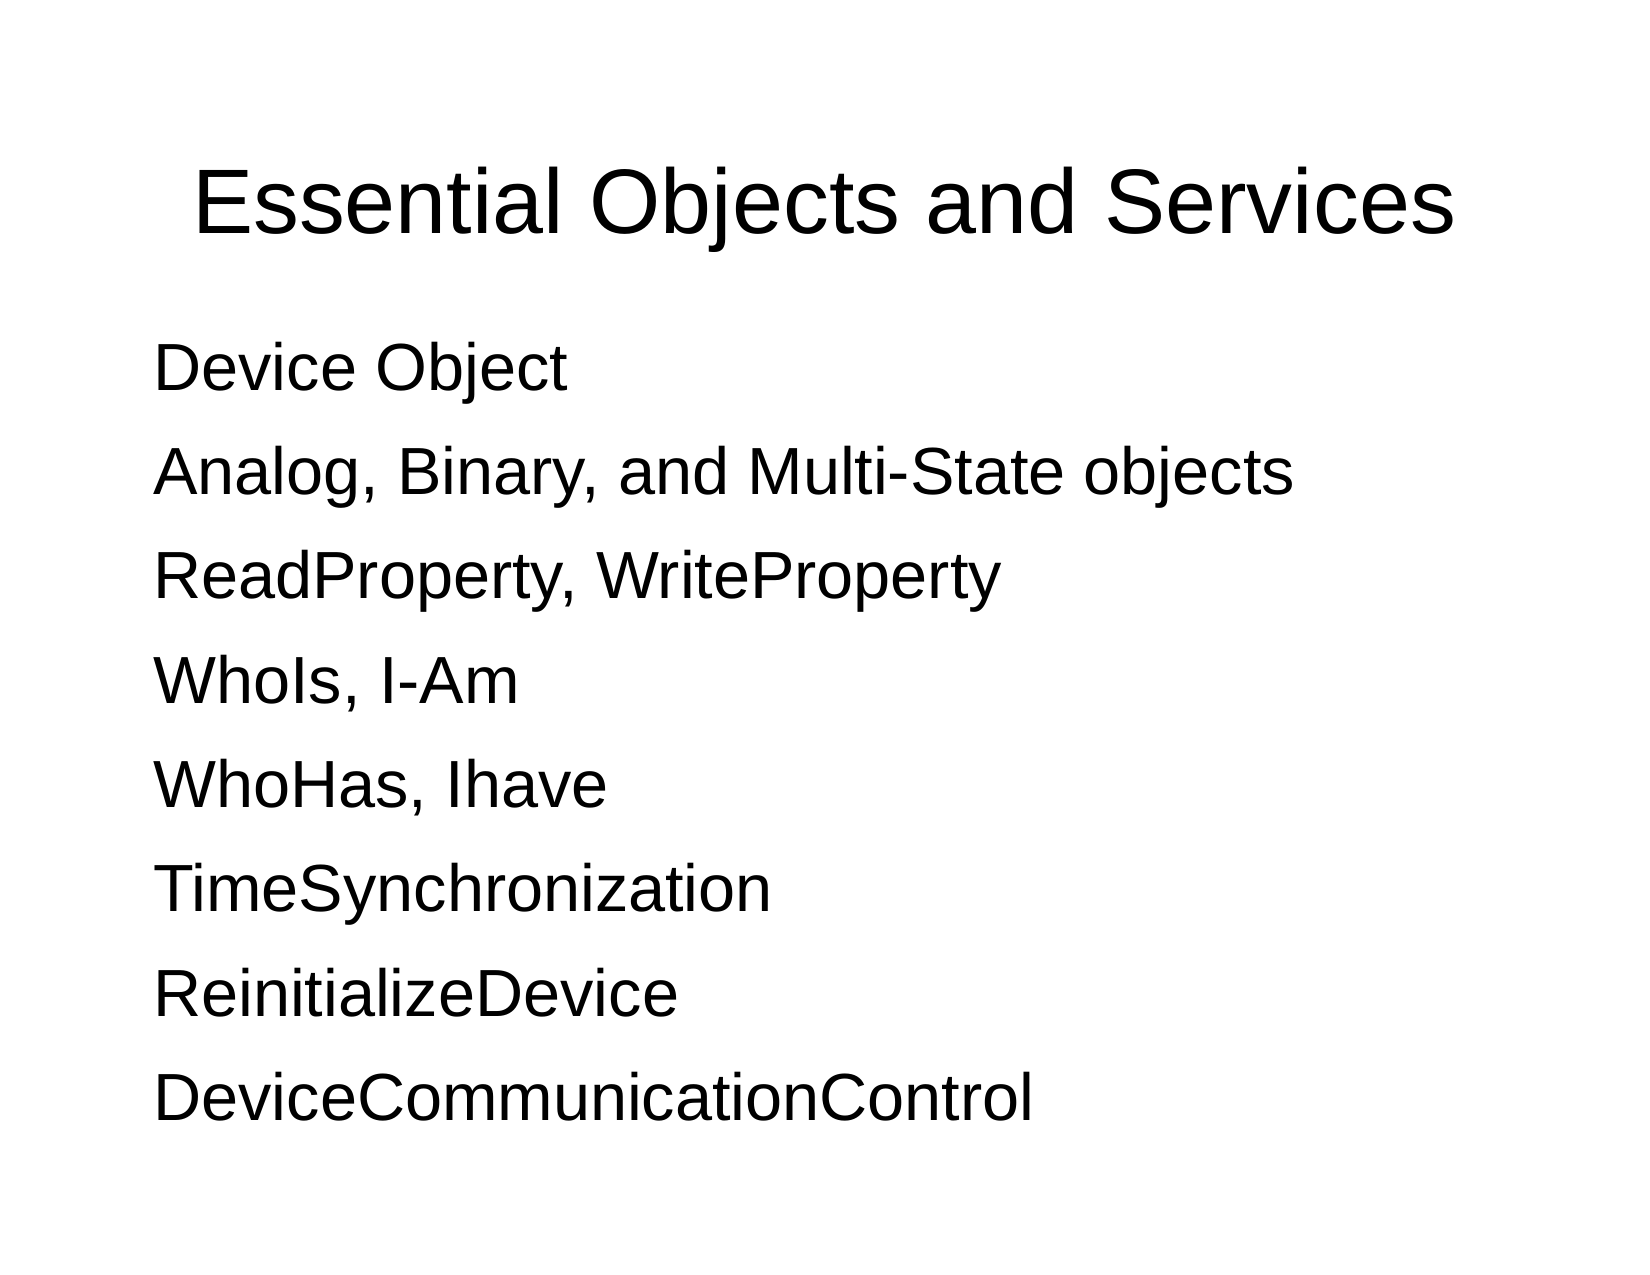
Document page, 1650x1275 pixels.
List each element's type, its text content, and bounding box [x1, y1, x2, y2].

list Device Object Analog, Binary, and Multi-State objects ReadProperty, WriteProperty WhoIs, I-Am WhoHas, Ihave TimeSynchronization ReinitializeDevice DeviceCommunicationControl [135, 329, 1515, 1135]
title Essential Objects and Services [135, 112, 1515, 291]
